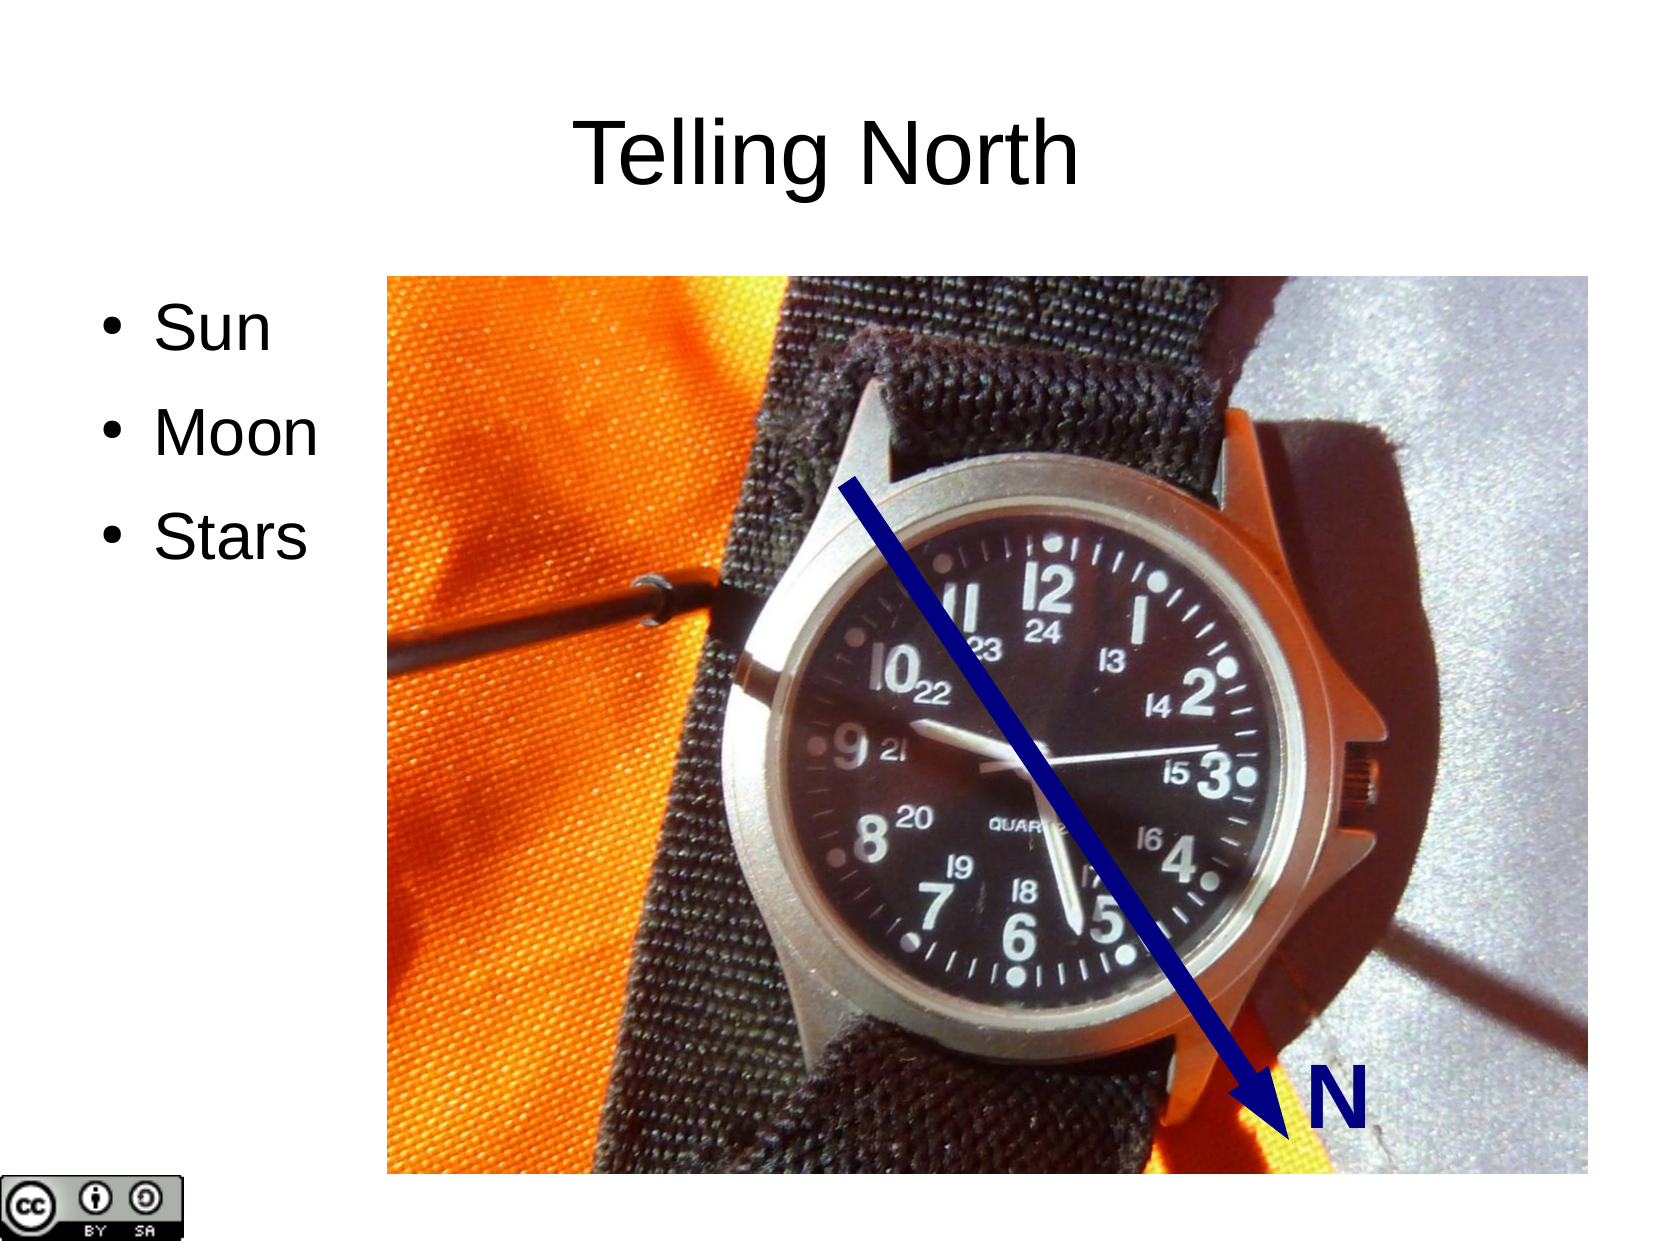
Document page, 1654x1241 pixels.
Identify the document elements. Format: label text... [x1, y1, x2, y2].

picture [0, 1175, 184, 1241]
picture [387, 276, 1588, 1175]
title Telling North [82, 49, 1571, 257]
list Sun Moon Stars [82, 290, 387, 1010]
text_box N [1290, 1038, 1387, 1156]
